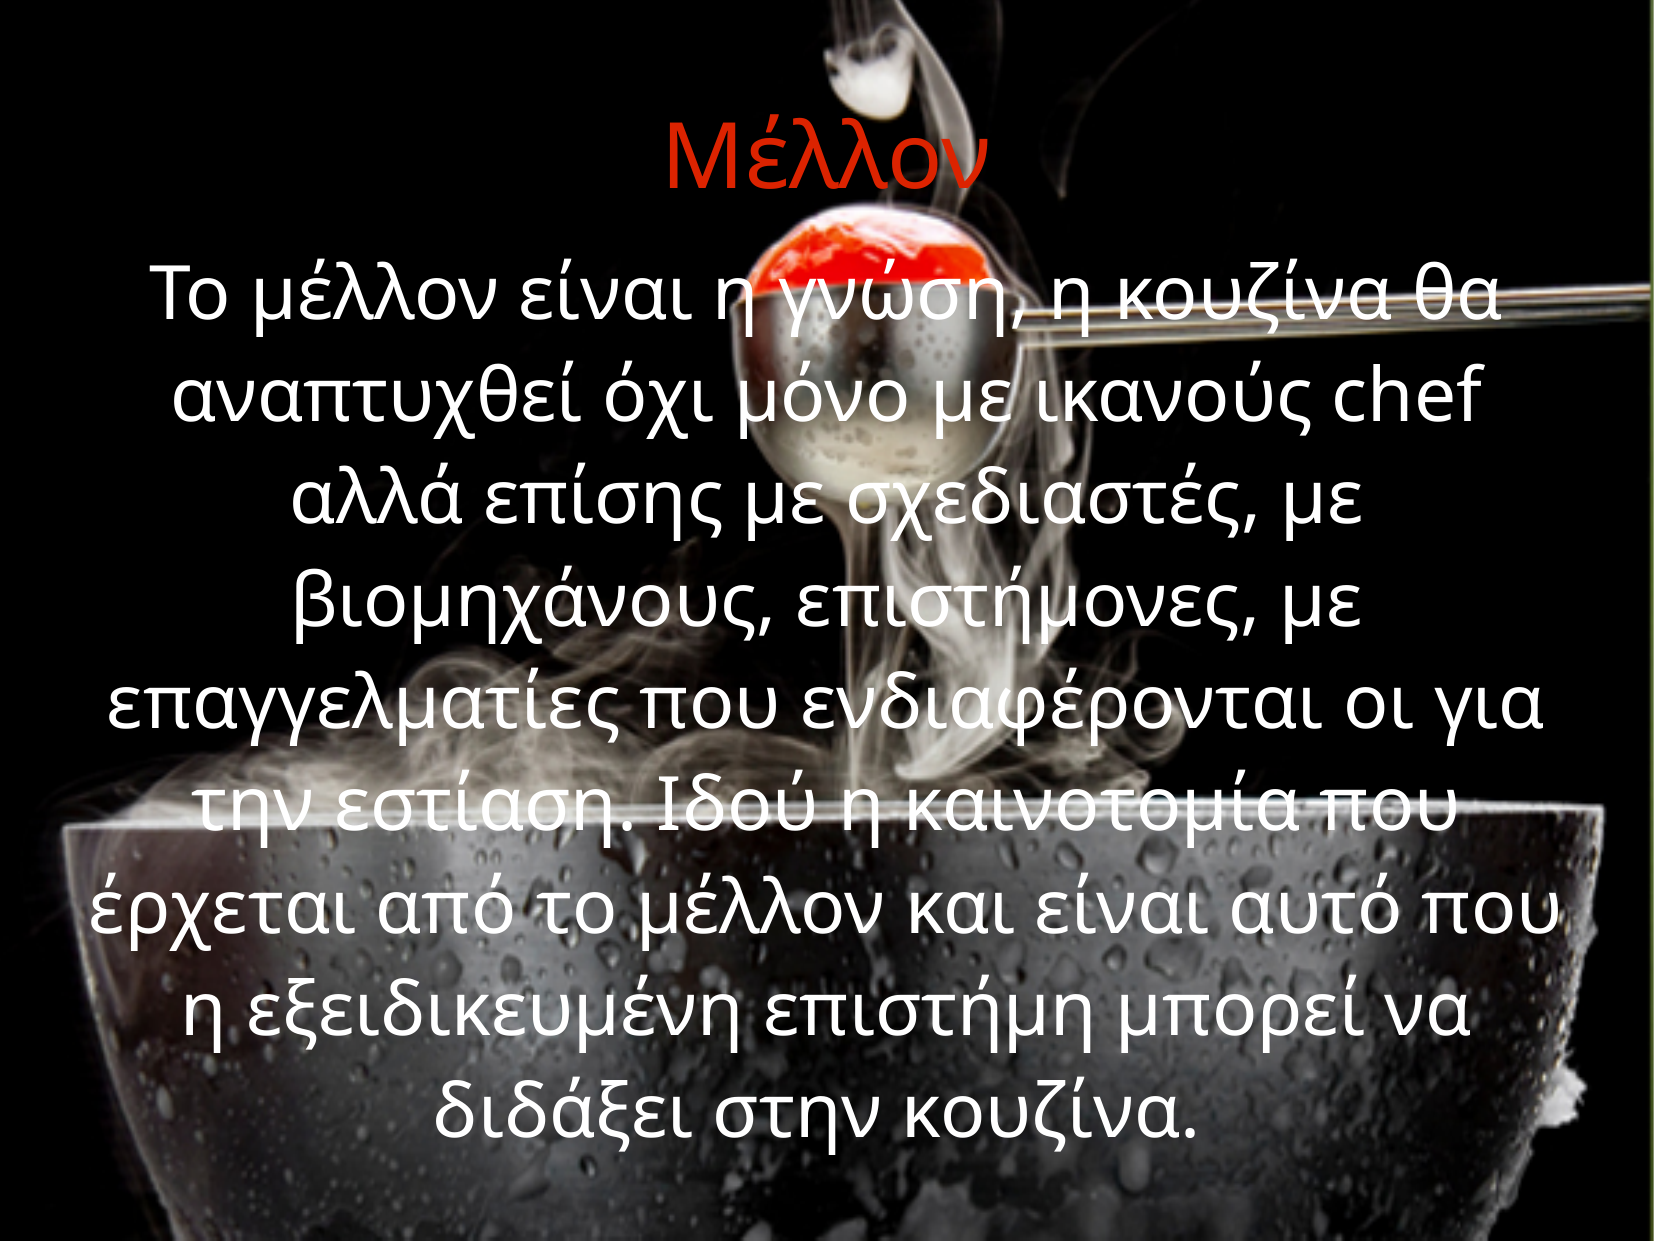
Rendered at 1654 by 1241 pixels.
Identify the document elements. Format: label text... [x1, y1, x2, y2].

picture [0, 0, 1654, 1241]
title Μέλλον [82, 56, 1571, 250]
subtitle Το μέλλον είναι η γνώση, η κουζίνα θα αναπτυχθεί όχι μόνο με ικανούς chef αλλά επίσης με σχεδιαστές, με βιομηχάνους, επιστήμονες, με επαγγελματίες που ενδιαφέρονται οι για την εστίαση. Ιδού η καινοτομία που έρχεται από το μέλλον και είναι αυτό που η εξειδικευμένη επιστήμη μπορεί να διδάξει στην κουζίνα. [82, 281, 1571, 1118]
